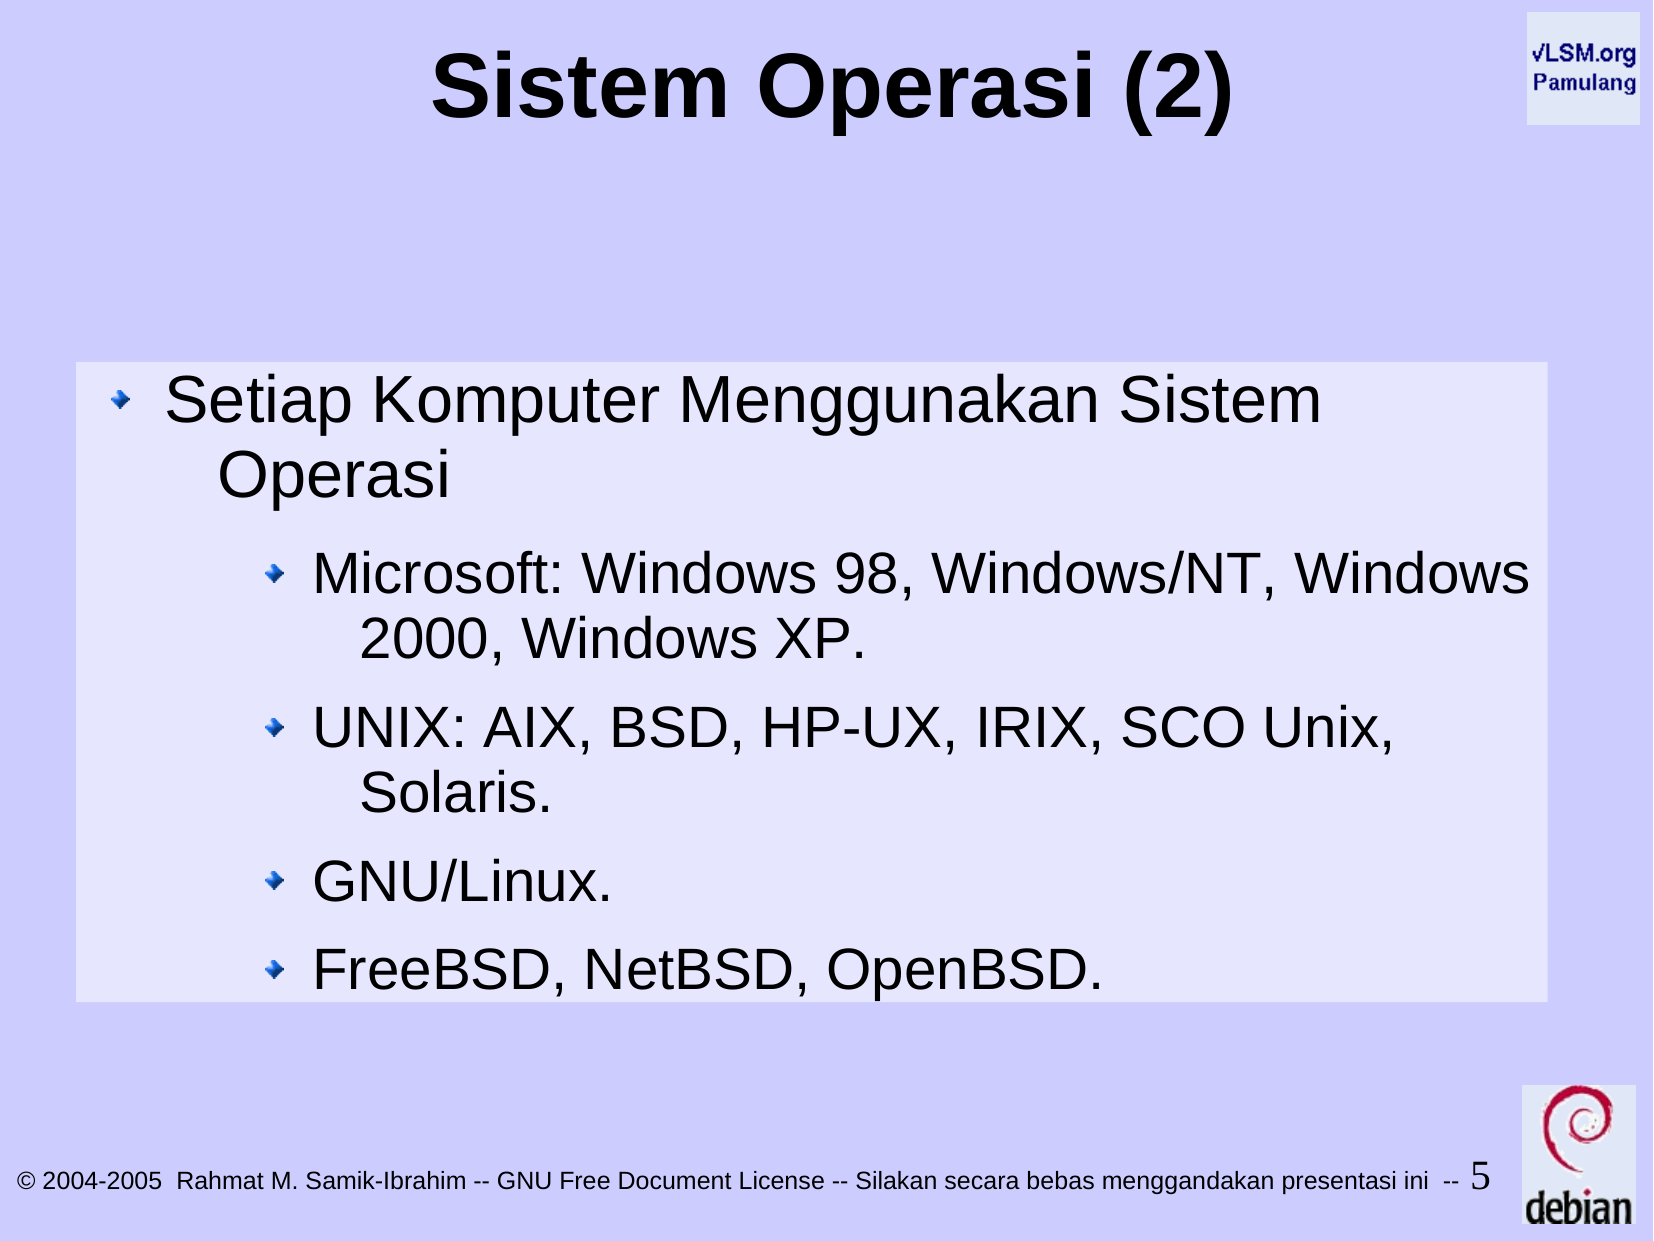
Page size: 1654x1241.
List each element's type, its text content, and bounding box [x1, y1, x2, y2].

picture [1522, 1085, 1636, 1224]
picture [1527, 12, 1640, 125]
list Setiap Komputer Menggunakan Sistem Operasi Microsoft: Windows 98, Windows/NT, Windows 2000, Windows XP. UNIX: AIX, BSD, HP-UX, IRIX, SCO Unix, Solaris. GNU/Linux. FreeBSD, NetBSD, OpenBSD. [76, 361, 1548, 938]
picture [265, 960, 284, 979]
title Sistem Operasi (2) [40, 31, 1625, 142]
